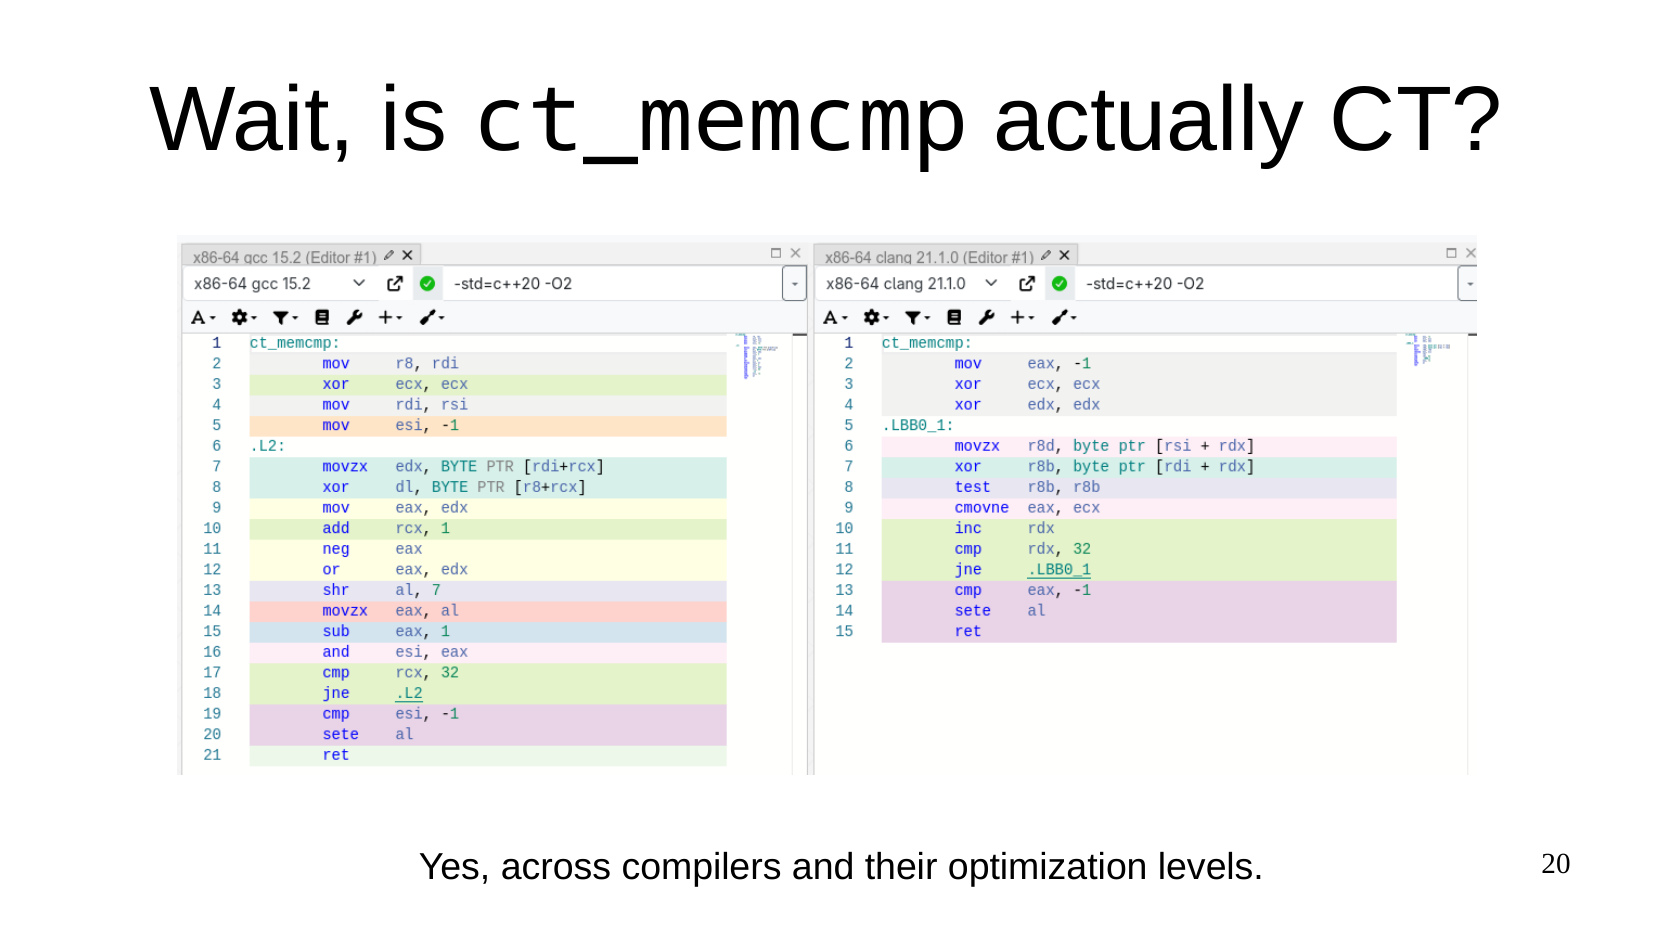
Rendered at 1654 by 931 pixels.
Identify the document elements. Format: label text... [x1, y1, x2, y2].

title Wait, is ct_memcmp actually CT? [82, 37, 1571, 193]
picture [177, 235, 1477, 775]
text_box Yes, across compilers and their optimization levels. [383, 838, 1300, 898]
